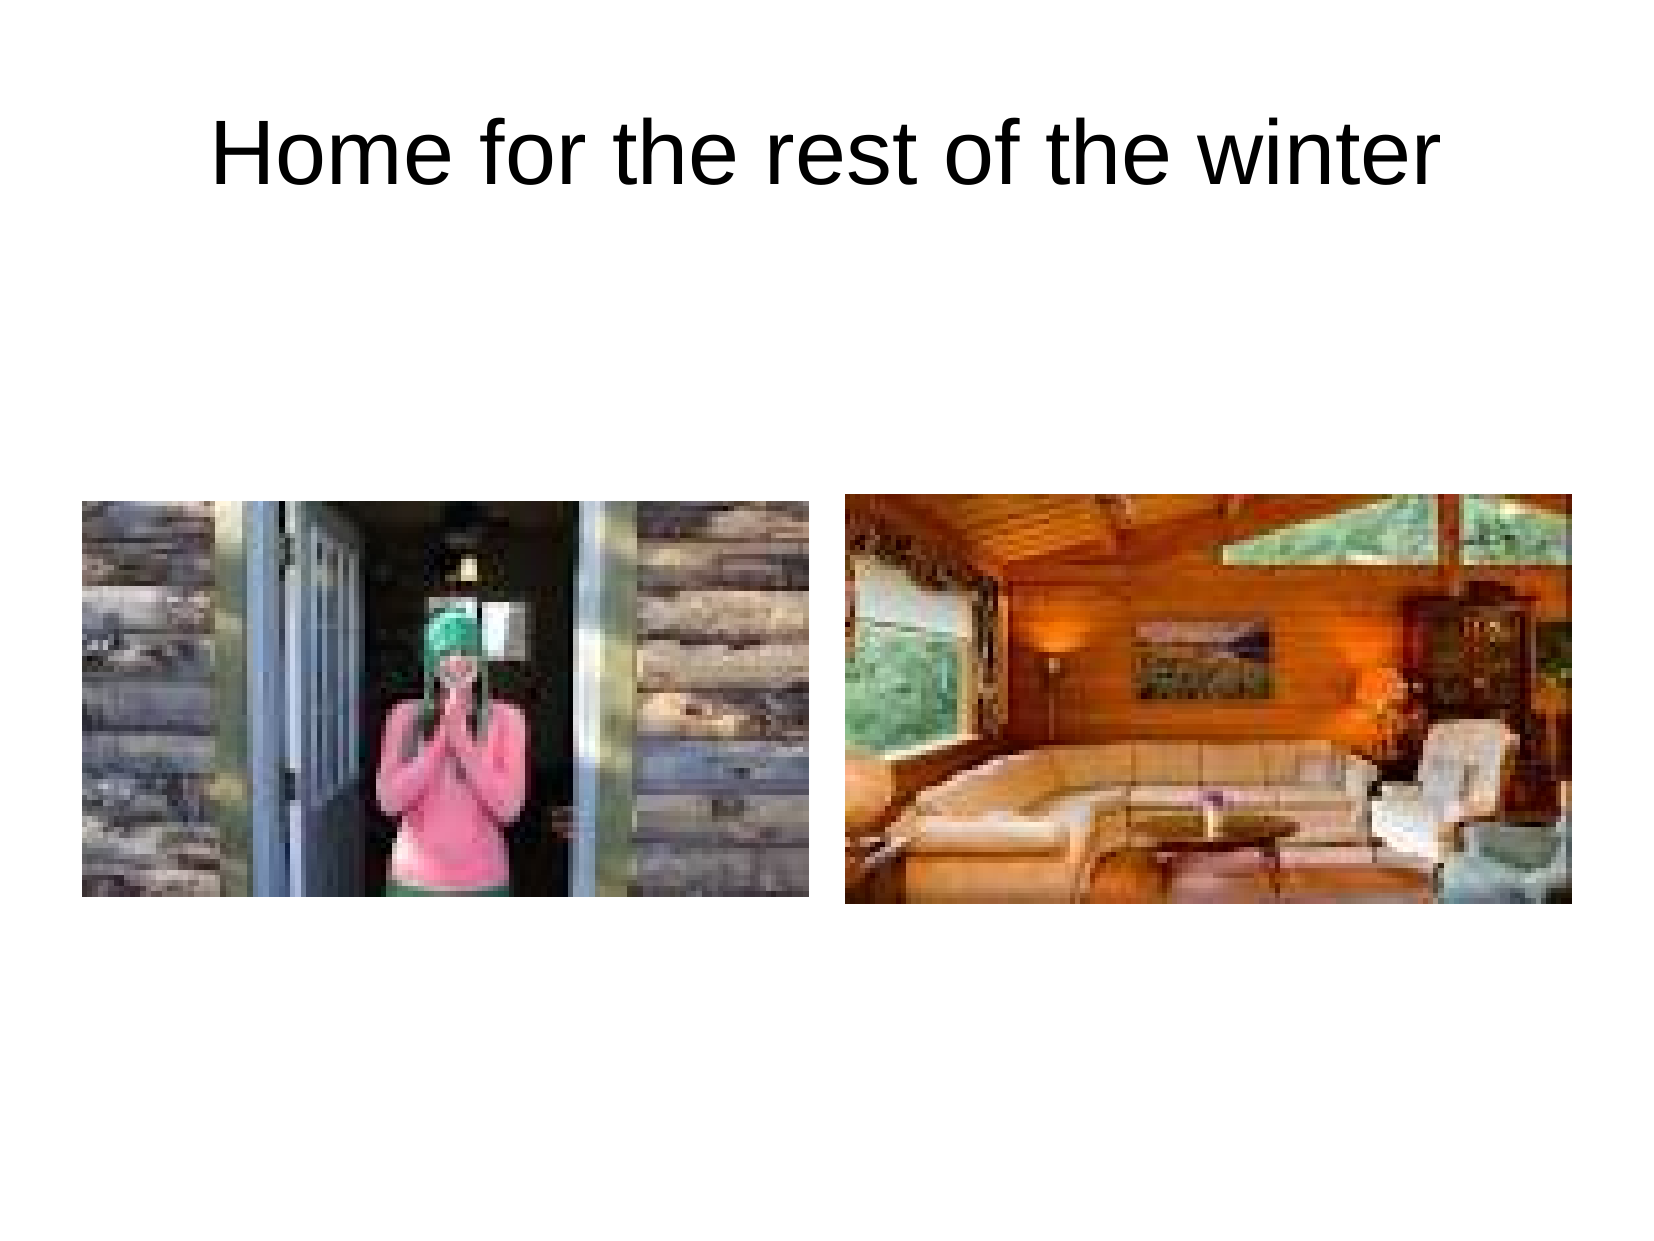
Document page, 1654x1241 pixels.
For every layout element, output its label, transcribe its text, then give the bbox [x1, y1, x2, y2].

title Home for the rest of the winter [82, 49, 1571, 257]
picture [82, 501, 809, 897]
picture [845, 494, 1572, 904]
